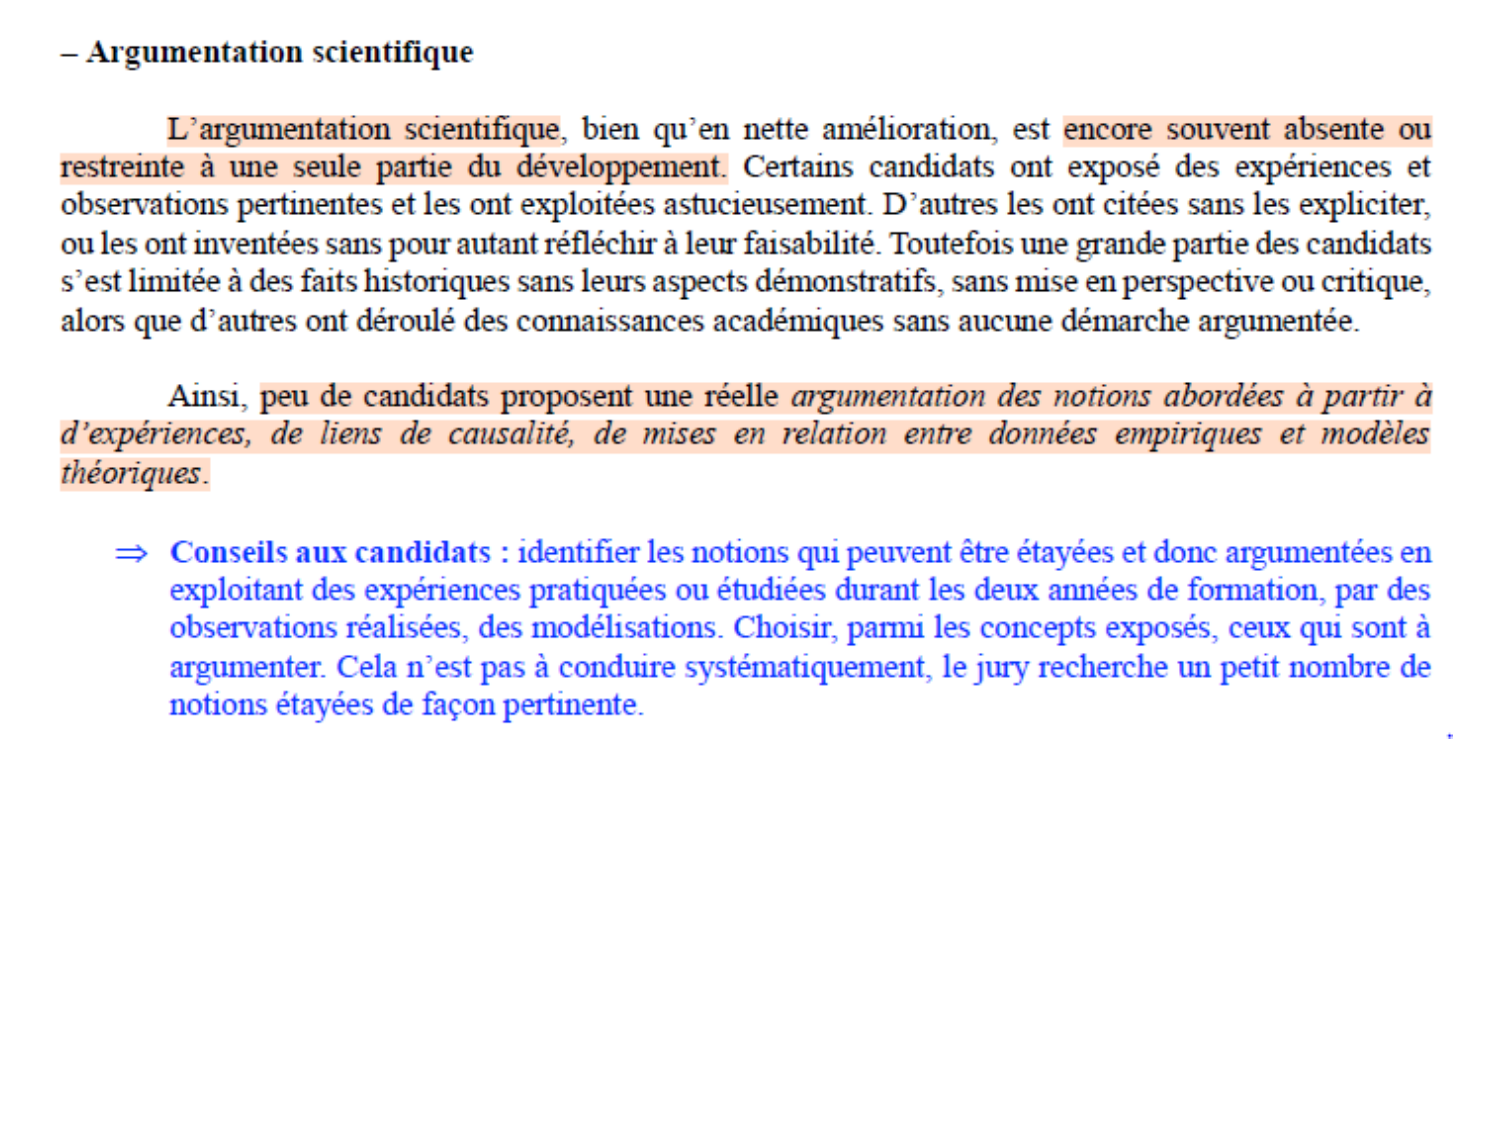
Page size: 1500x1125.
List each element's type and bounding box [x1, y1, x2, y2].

picture [23, 31, 1453, 739]
